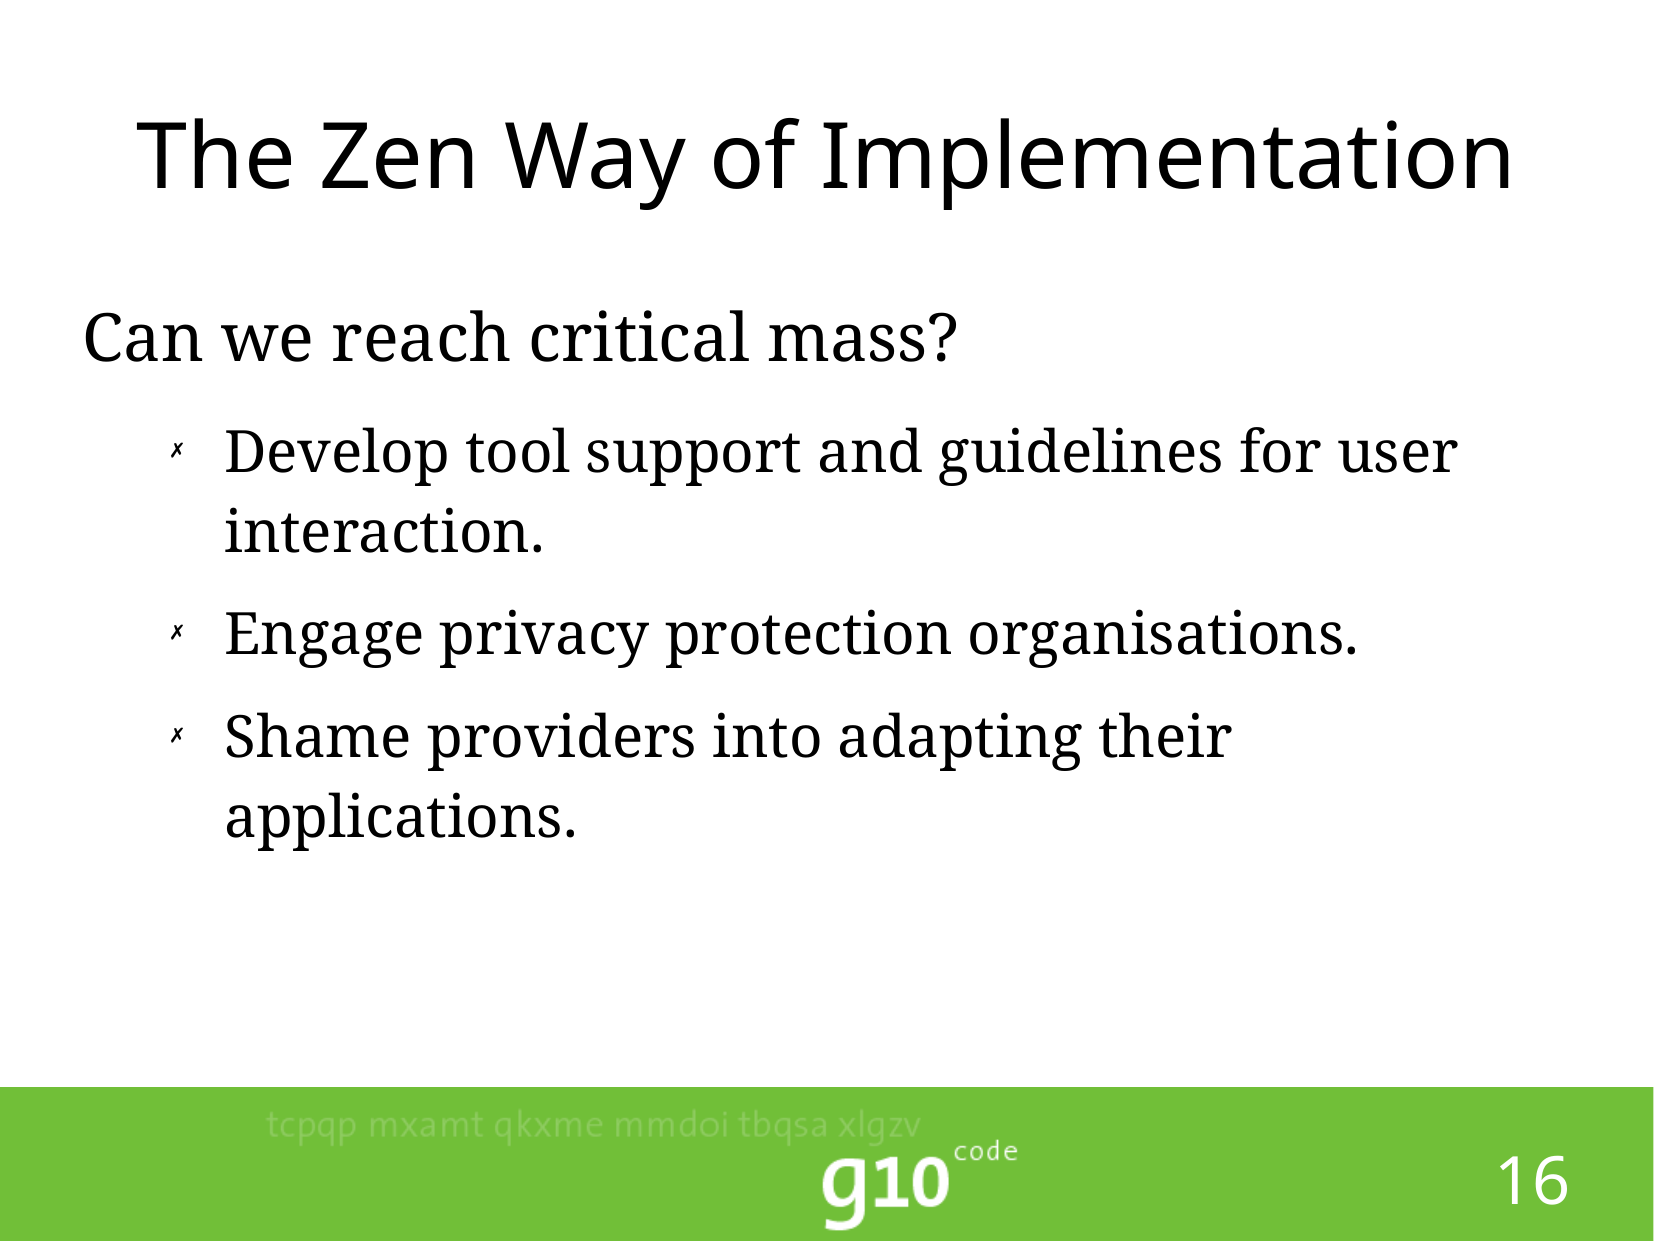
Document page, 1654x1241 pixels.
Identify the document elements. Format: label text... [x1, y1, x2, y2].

list Can we reach critical mass? Develop tool support and guidelines for user interaction. Engage privacy protection organisations. Shame providers into adapting their applications. [82, 290, 1571, 1051]
title The Zen Way of Implementation [82, 49, 1571, 257]
picture [0, 1087, 1654, 1241]
